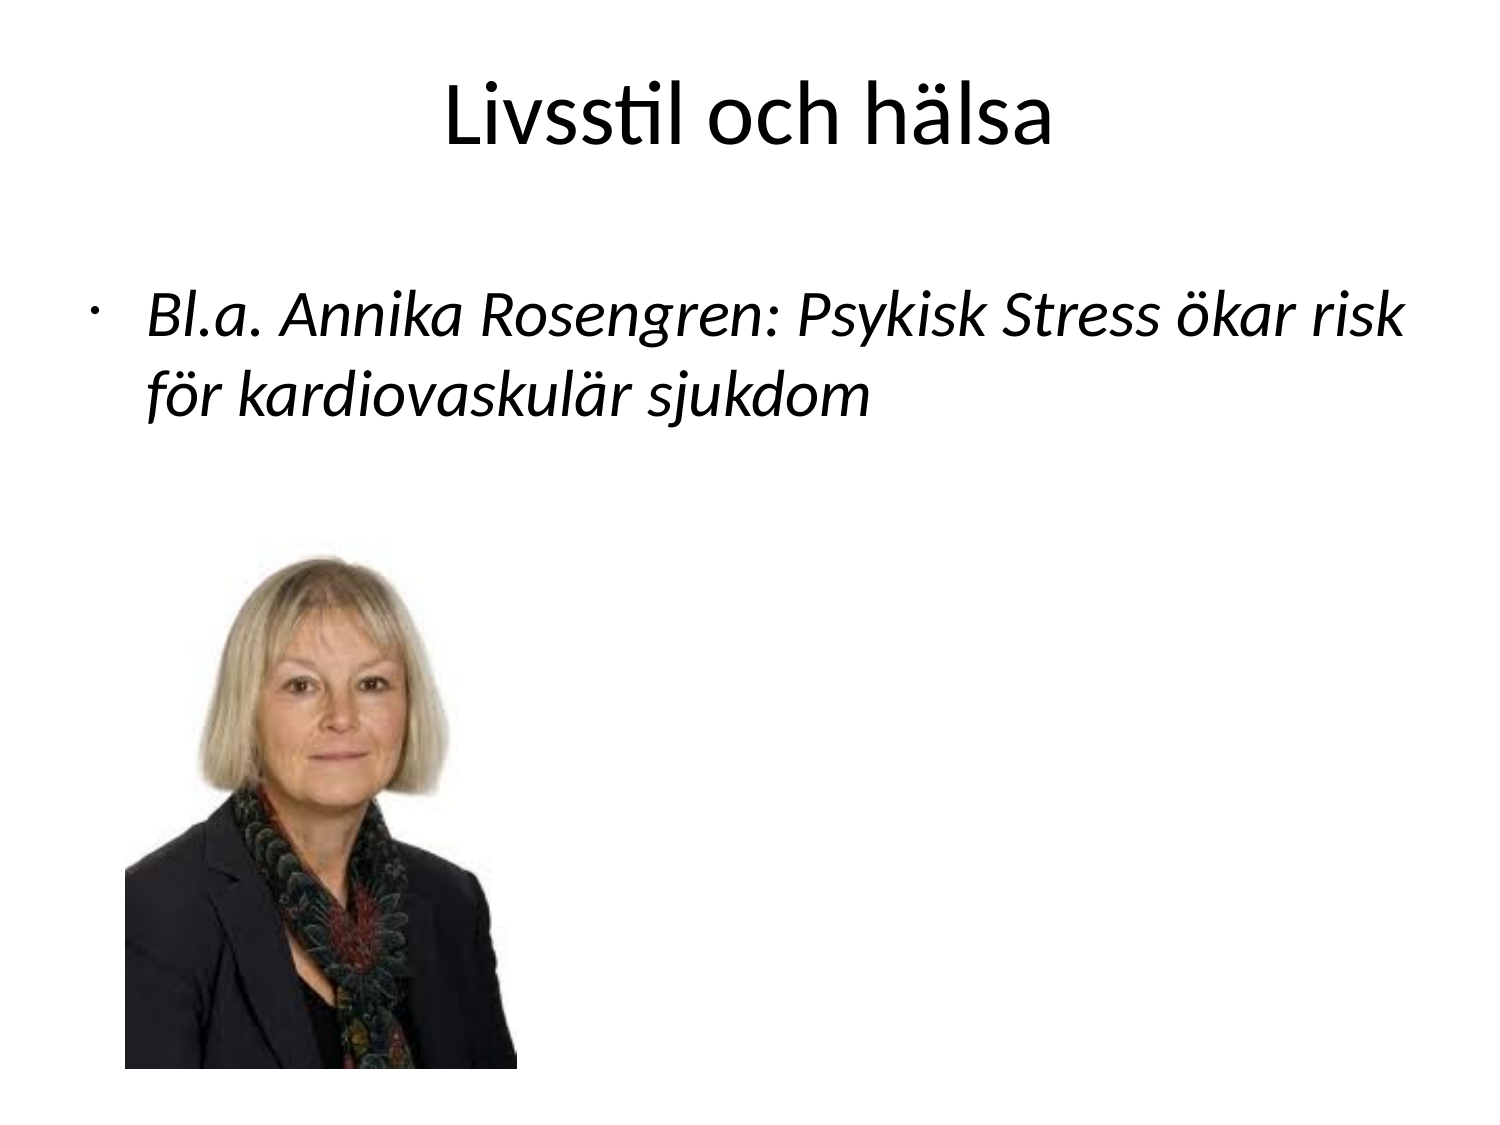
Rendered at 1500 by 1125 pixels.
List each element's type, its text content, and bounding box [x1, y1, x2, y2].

title Livsstil och hälsa [75, 45, 1425, 233]
list Bl.a. Annika Rosengren: Psykisk Stress ökar risk för kardiovaskulär sjukdom [75, 262, 1425, 1005]
picture [125, 510, 517, 1069]
